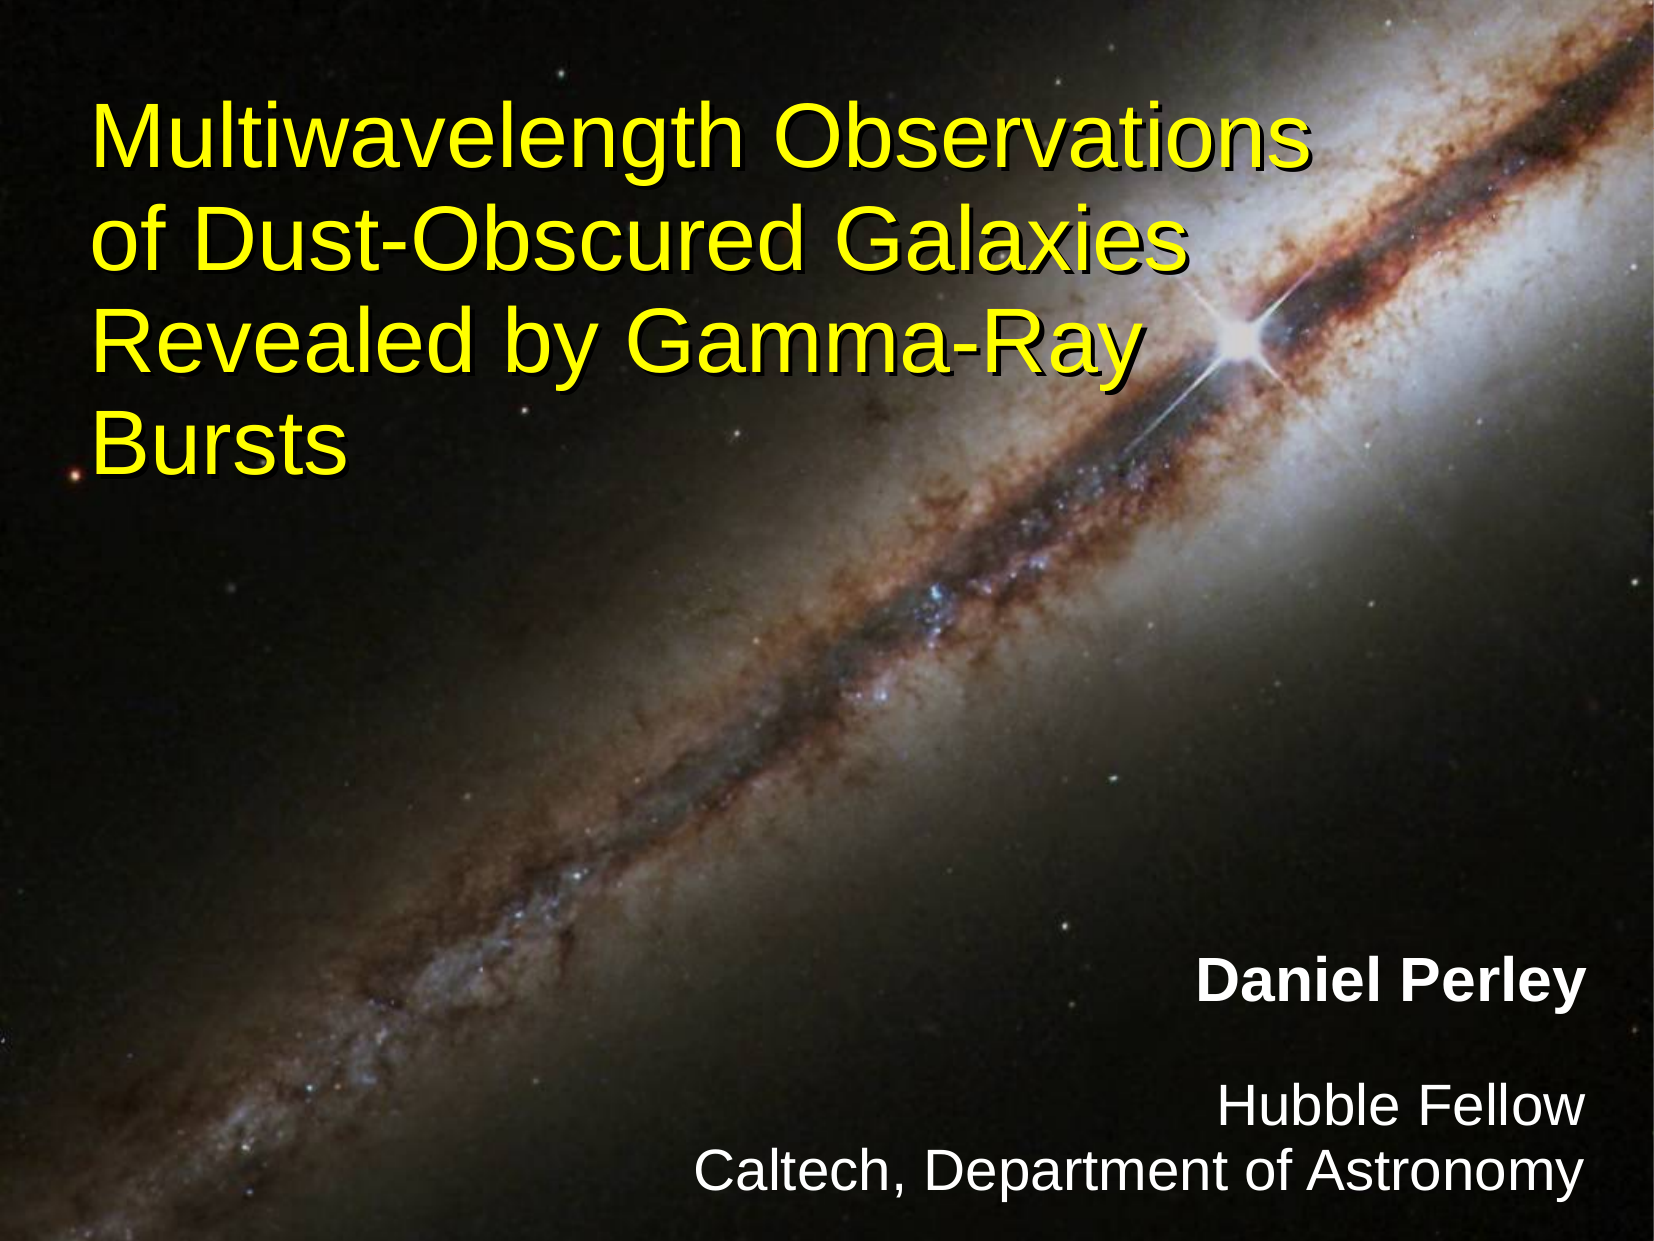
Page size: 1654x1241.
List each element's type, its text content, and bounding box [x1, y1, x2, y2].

picture [0, 0, 1654, 1241]
text_box Daniel Perley [1077, 937, 1603, 1088]
text_box Hubble Fellow Caltech, Department of Astronomy [659, 1065, 1601, 1211]
text_box Multiwavelength Observations of Dust-Obscured Galaxies Revealed by Gamma-Ray Bursts [75, 77, 1426, 651]
